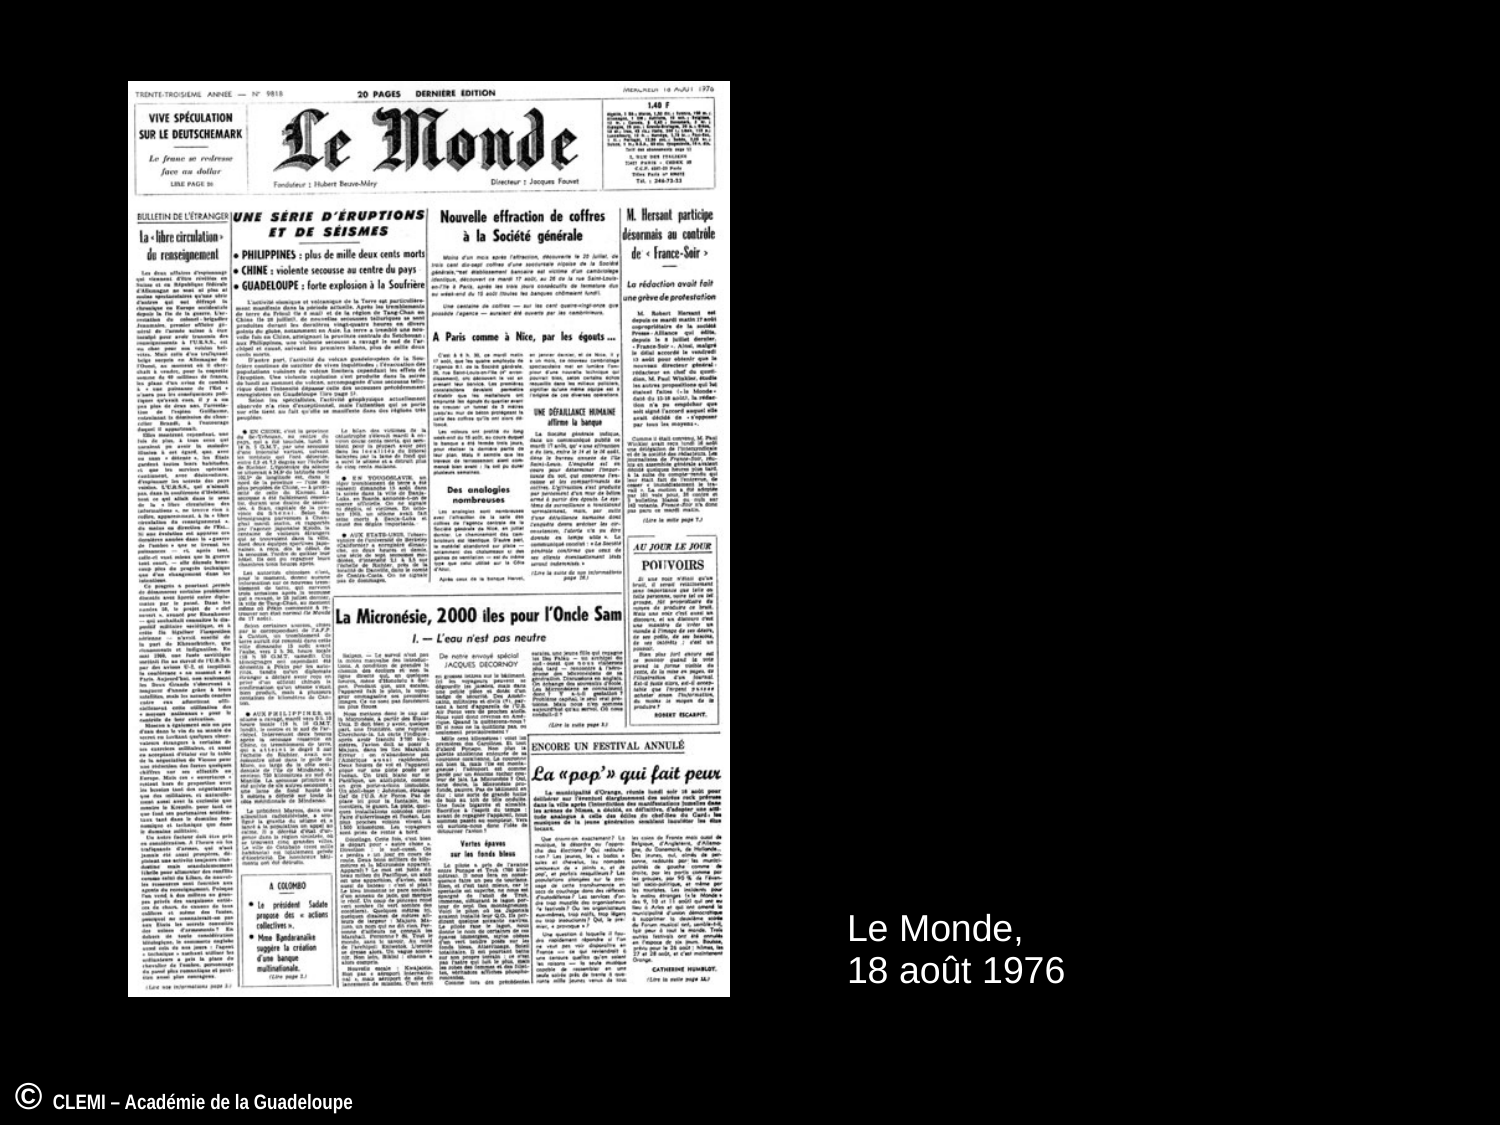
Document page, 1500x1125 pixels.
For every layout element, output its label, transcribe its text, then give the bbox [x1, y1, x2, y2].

text_box © CLEMI – Académie de la Guadeloupe [0, 1067, 575, 1125]
picture [128, 81, 730, 997]
title Le Monde, 18 août 1976 [832, 899, 1430, 999]
